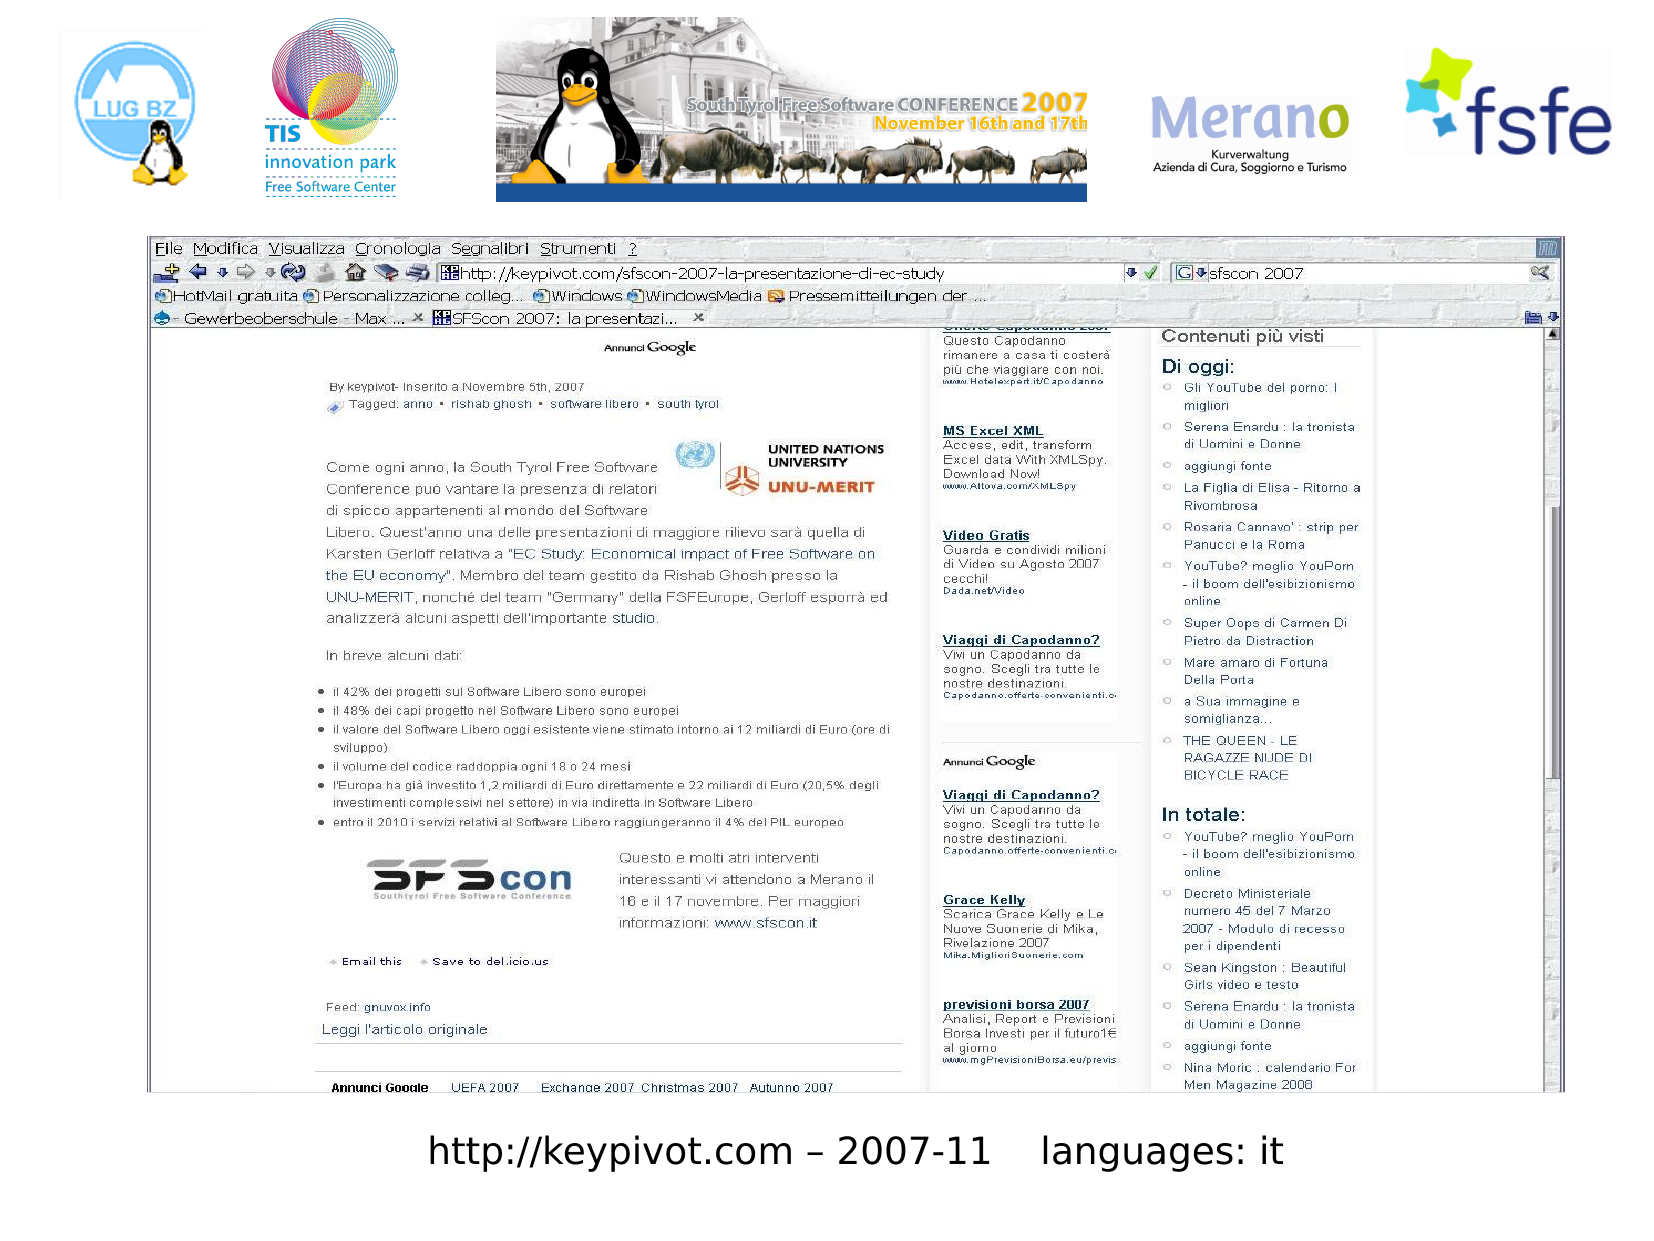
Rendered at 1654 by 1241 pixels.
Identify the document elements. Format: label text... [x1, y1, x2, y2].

picture [1405, 47, 1613, 156]
picture [496, 17, 1087, 202]
picture [265, 18, 398, 197]
text_box http://keypivot.com – 2007-11 languages: it [324, 1122, 1388, 1182]
picture [59, 29, 220, 198]
picture [147, 236, 1565, 1093]
picture [1151, 96, 1359, 177]
